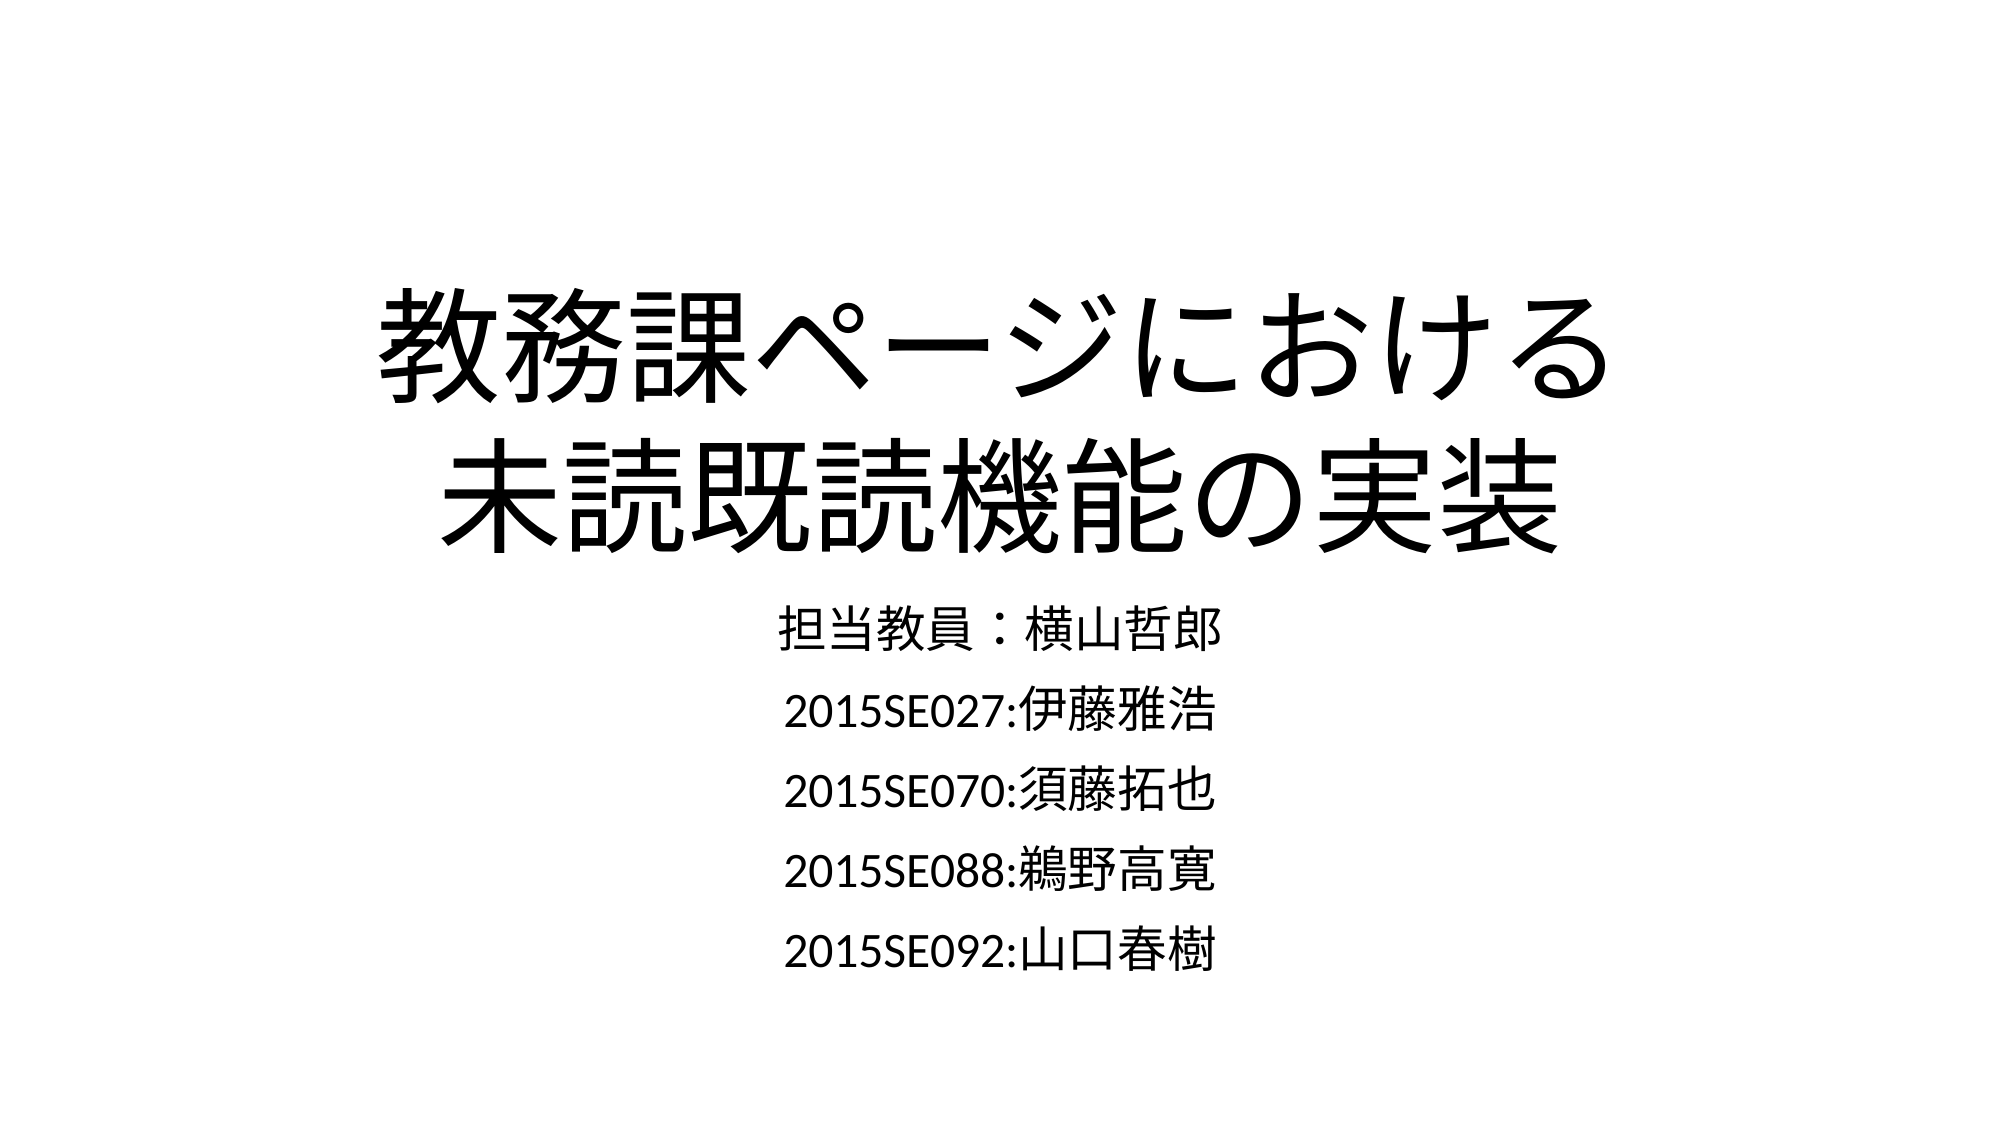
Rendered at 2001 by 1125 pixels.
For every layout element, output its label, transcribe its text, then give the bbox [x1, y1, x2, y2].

subtitle 担当教員：横山哲郎 2015SE027:伊藤雅浩 2015SE070:須藤拓也 2015SE088:鵜野高寛 2015SE092:山口春樹 [249, 590, 1750, 989]
title 教務課ページにおける 未読既読機能の実装 [249, 184, 1750, 576]
